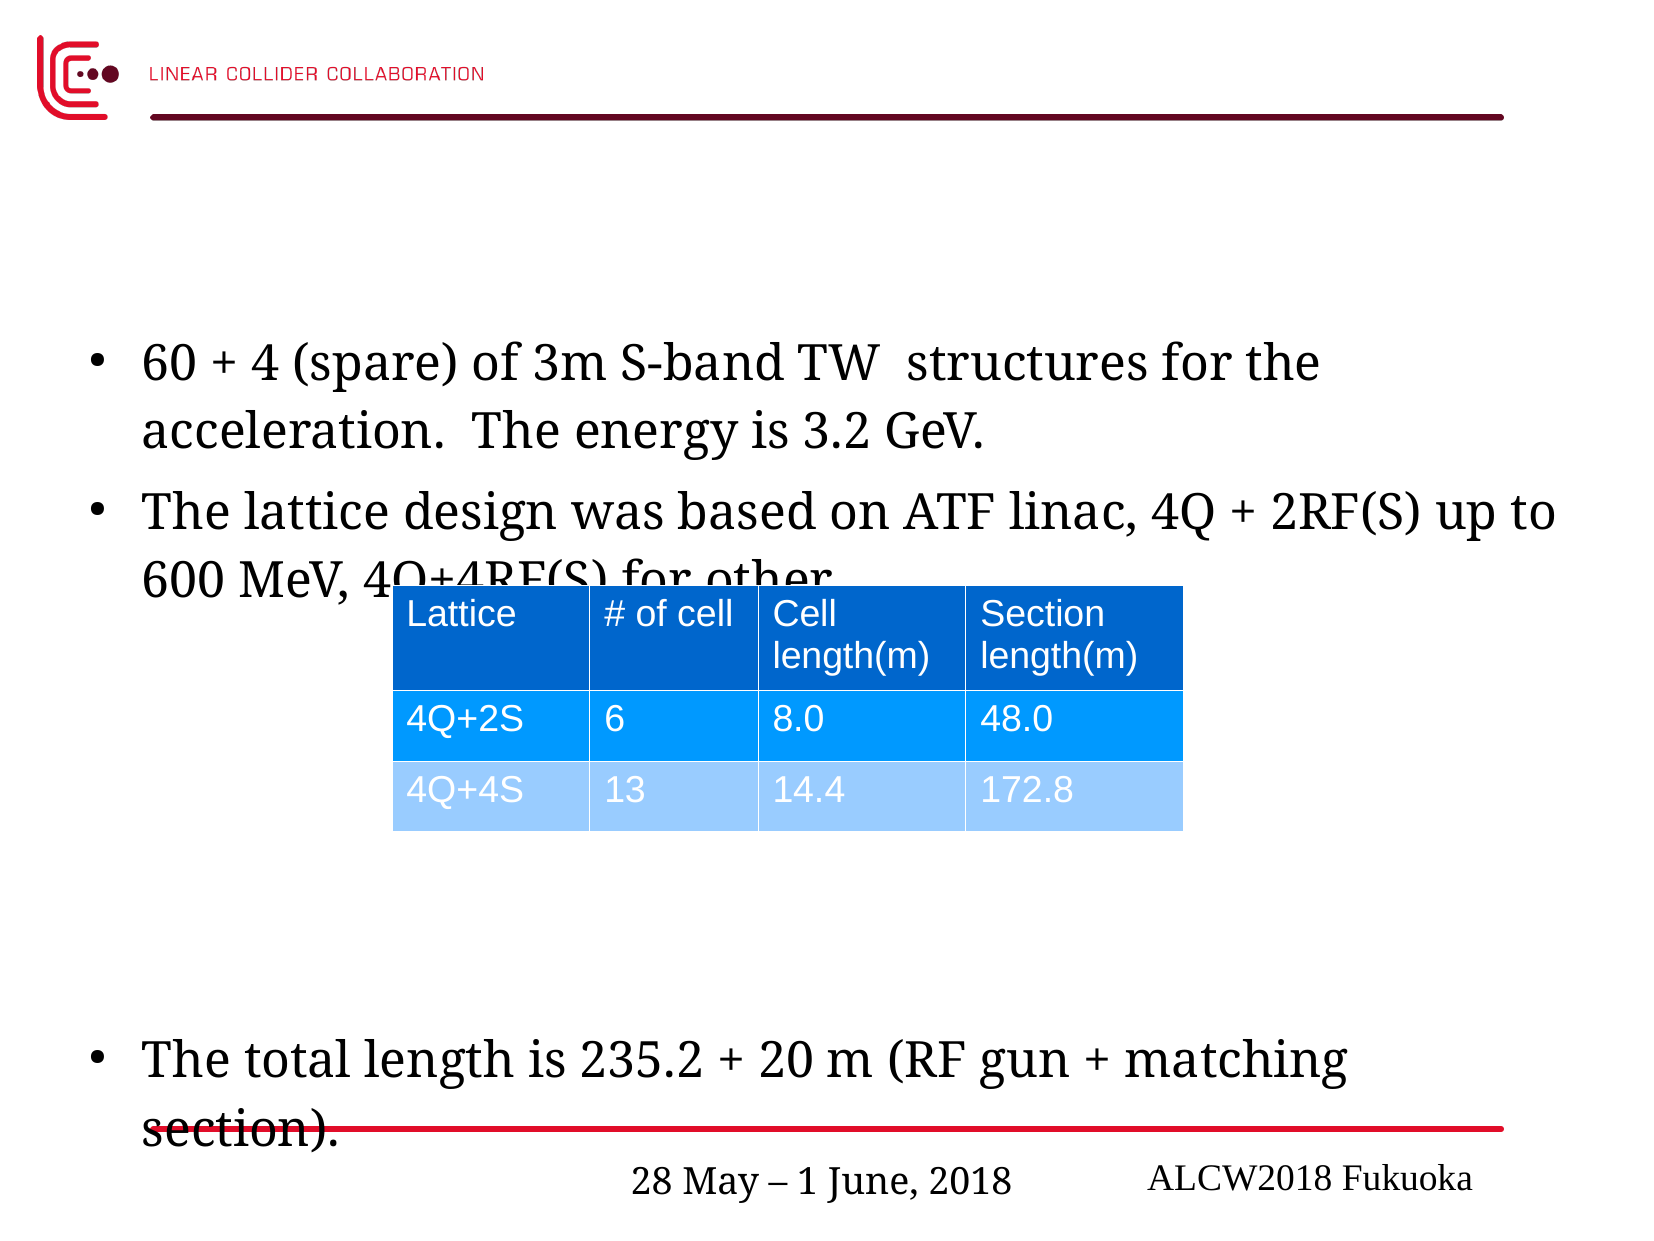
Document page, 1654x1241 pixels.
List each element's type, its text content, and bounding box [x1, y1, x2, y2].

table_cell 6 [590, 691, 758, 761]
table_cell 172.8 [966, 762, 1183, 831]
list 60 + 4 (spare) of 3m S-band TW structures for the acceleration. The energy is 3.2 GeV. The lattice design was based on ATF linac, 4Q + 2RF(S) up to 600 MeV, 4Q+4RF(S) for other. The total length is 235.2 + 20 m (RF gun + matching section). [70, 327, 1560, 1146]
table_header # of cell [590, 586, 758, 690]
table_cell 8.0 [759, 691, 965, 761]
table_cell 14.4 [759, 762, 965, 831]
table_header Lattice [393, 586, 589, 690]
picture [37, 35, 1504, 327]
table_cell 4Q+2S [393, 691, 589, 761]
table_header Cell length(m) [759, 586, 965, 690]
table_cell 48.0 [966, 691, 1183, 761]
table_header Section length(m) [966, 586, 1183, 690]
table_cell 13 [590, 762, 758, 831]
table_cell 4Q+4S [393, 762, 589, 831]
